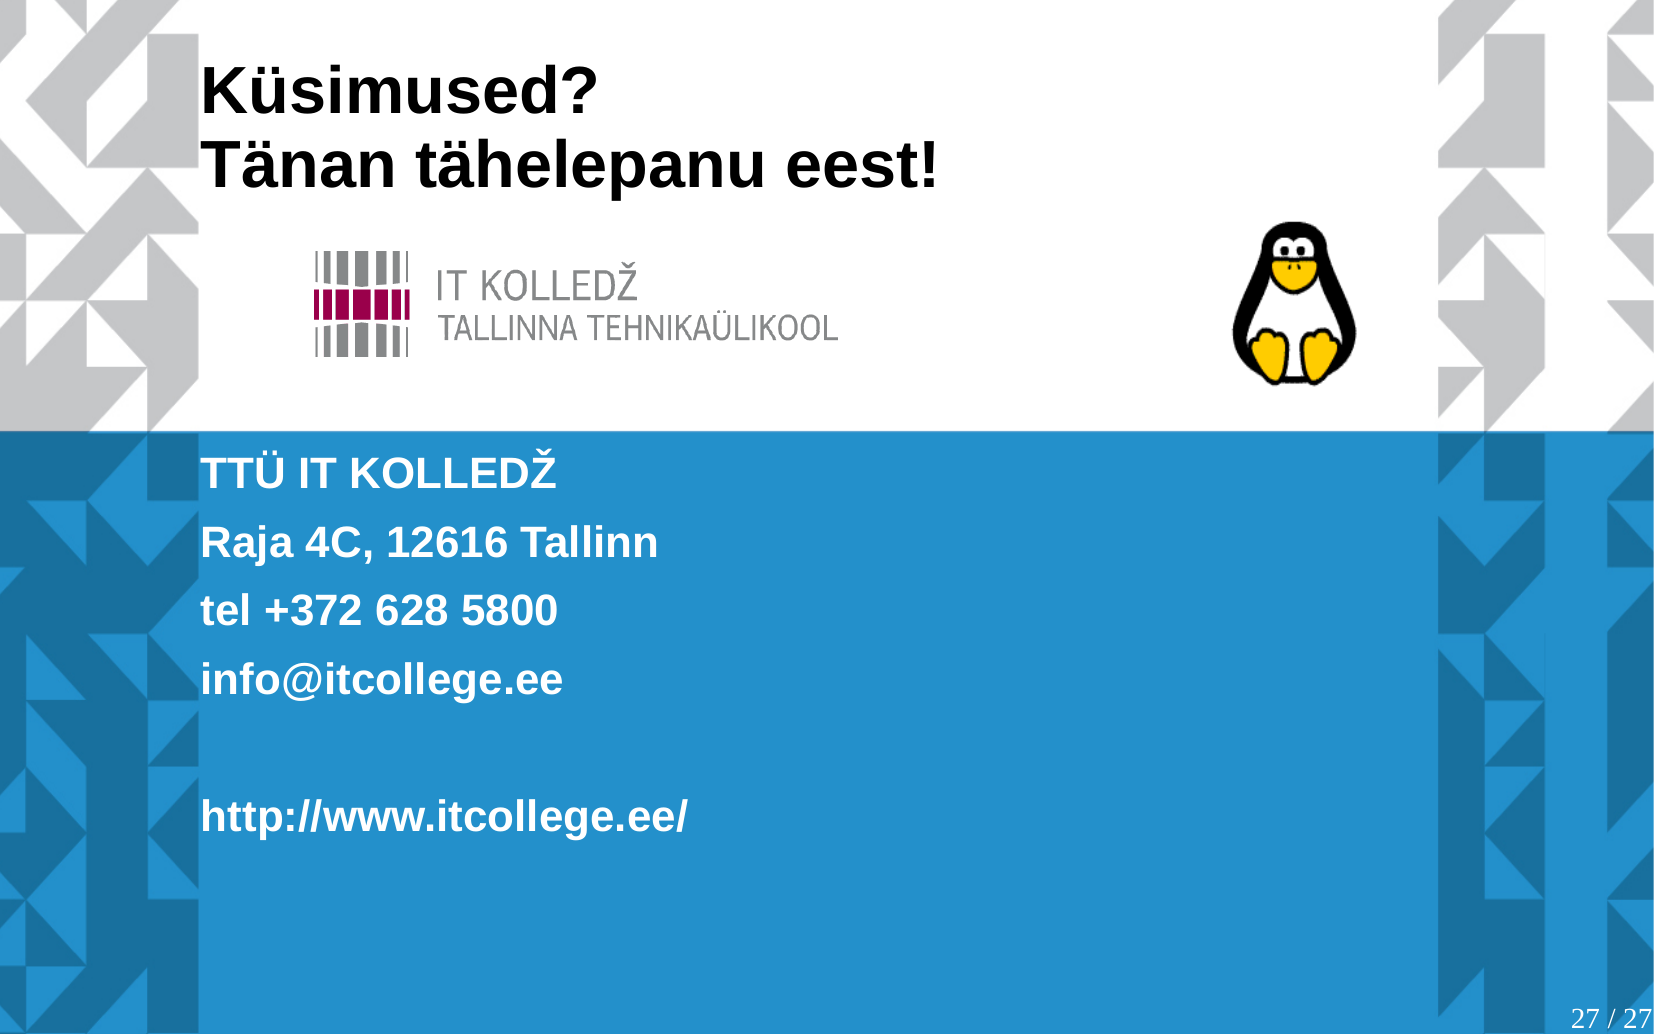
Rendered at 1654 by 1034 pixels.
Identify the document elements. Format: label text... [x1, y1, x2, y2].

list TTÜ IT KOLLEDŽ Raja 4C, 12616 Tallinn tel +372 628 5800 info@itcollege.ee http://www.itcollege.ee/ [200, 448, 1430, 842]
picture [0, 0, 1654, 1034]
title Küsimused? Tänan tähelepanu eest! [200, 41, 1170, 214]
